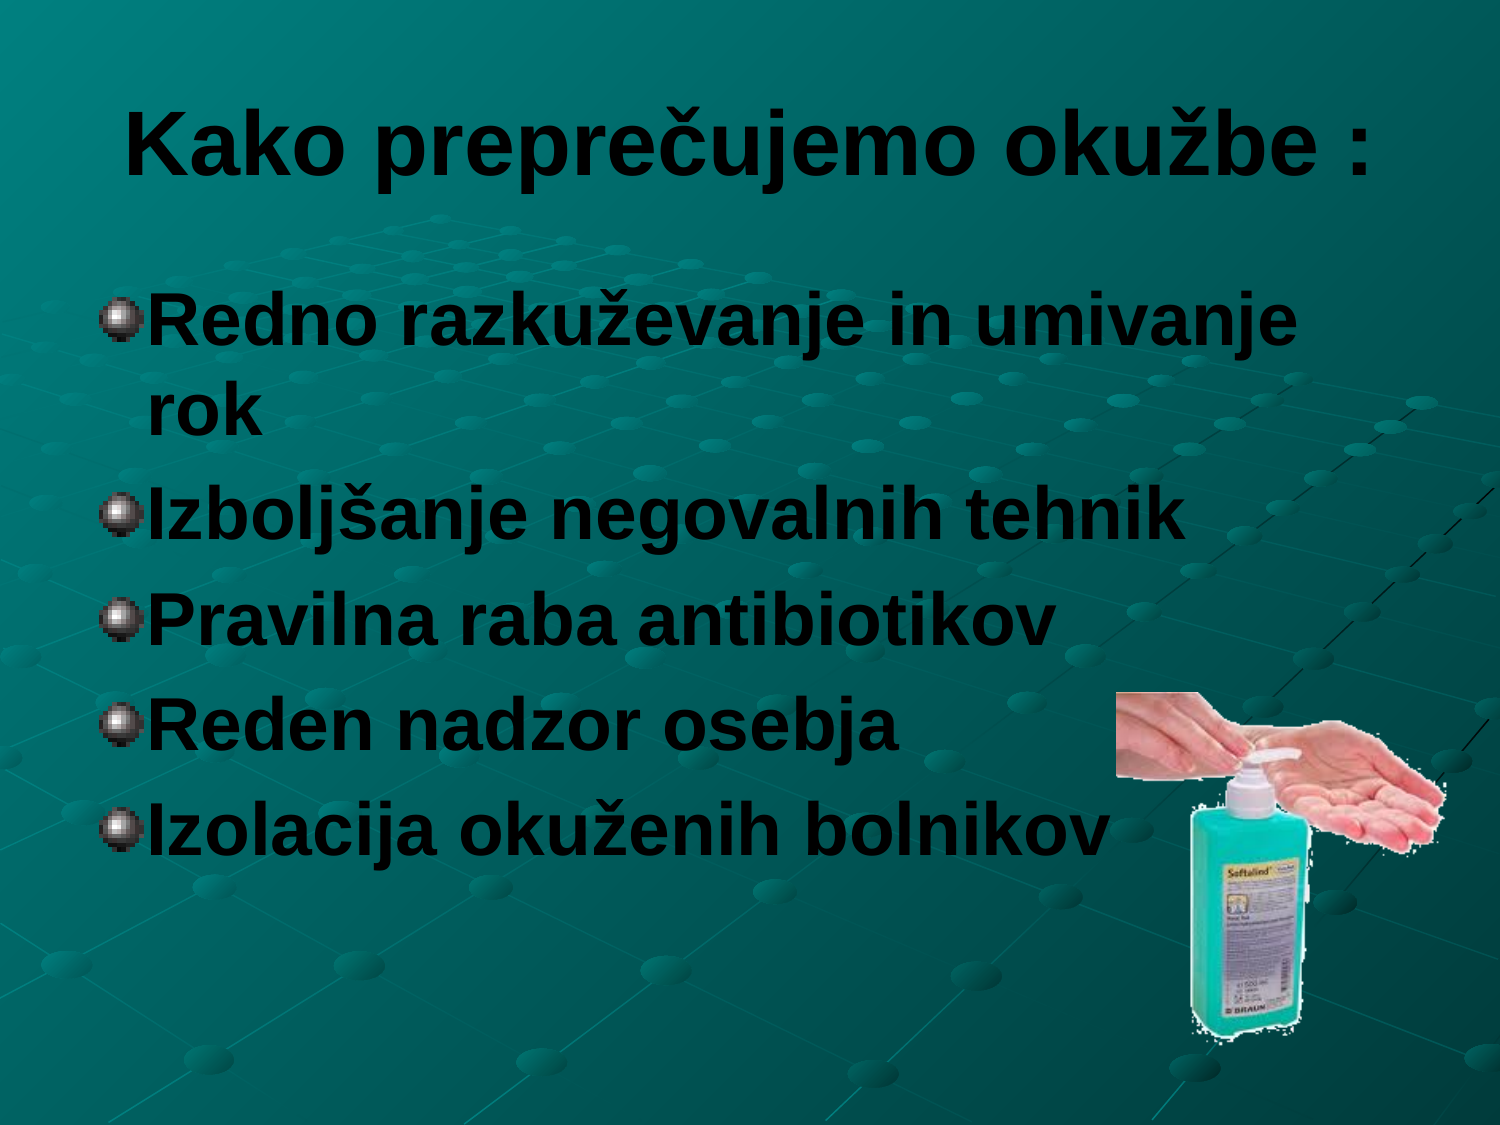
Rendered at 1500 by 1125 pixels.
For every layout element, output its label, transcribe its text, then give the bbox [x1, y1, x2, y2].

picture [1116, 692, 1453, 1071]
list Redno razkuževanje in umivanje rok Izboljšanje negovalnih tehnik Pravilna raba antibiotikov Reden nadzor osebja Izolacija okuženih bolnikov [75, 262, 1425, 1007]
title Kako preprečujemo okužbe : [75, 45, 1425, 233]
